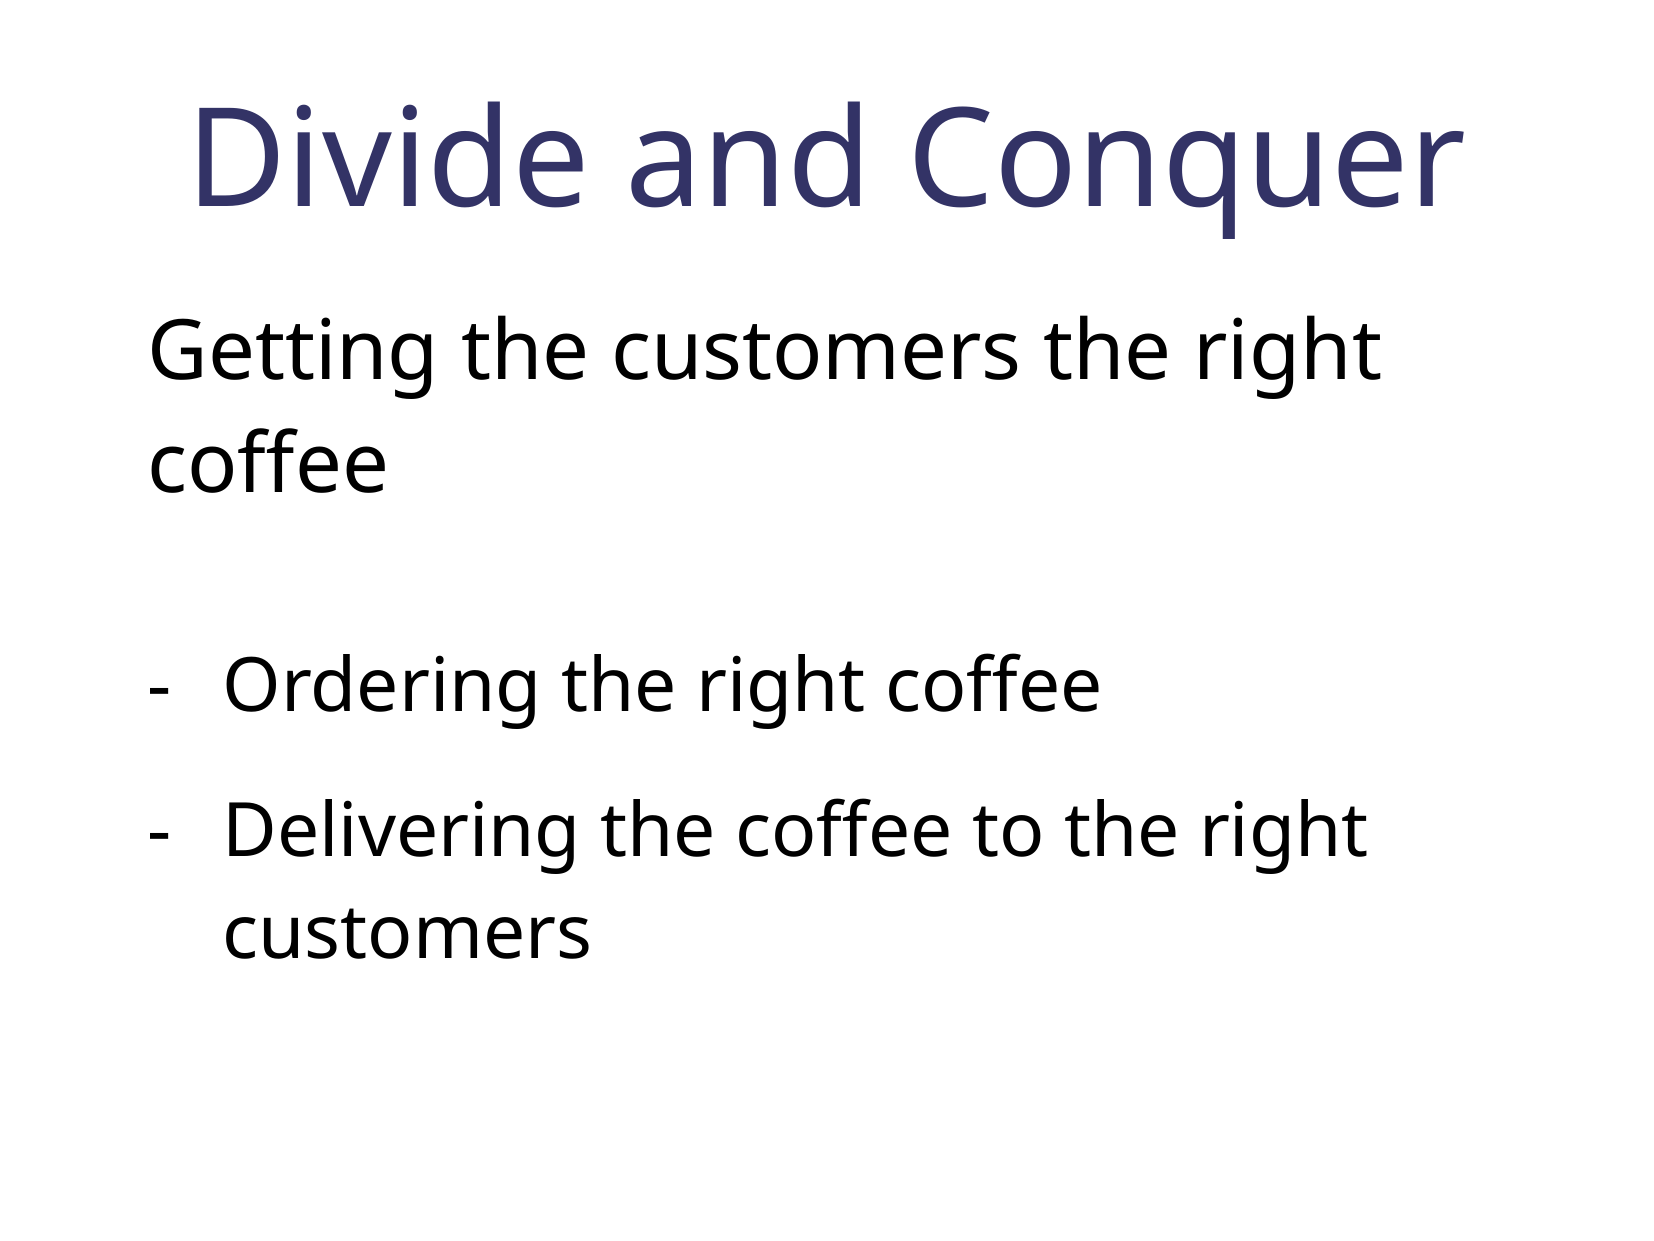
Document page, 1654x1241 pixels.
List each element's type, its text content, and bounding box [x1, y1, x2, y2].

subtitle Getting the customers the right coffee - Ordering the right coffee - Delivering the coffee to the right customers [147, 290, 1571, 1094]
title Divide and Conquer [82, 56, 1571, 250]
